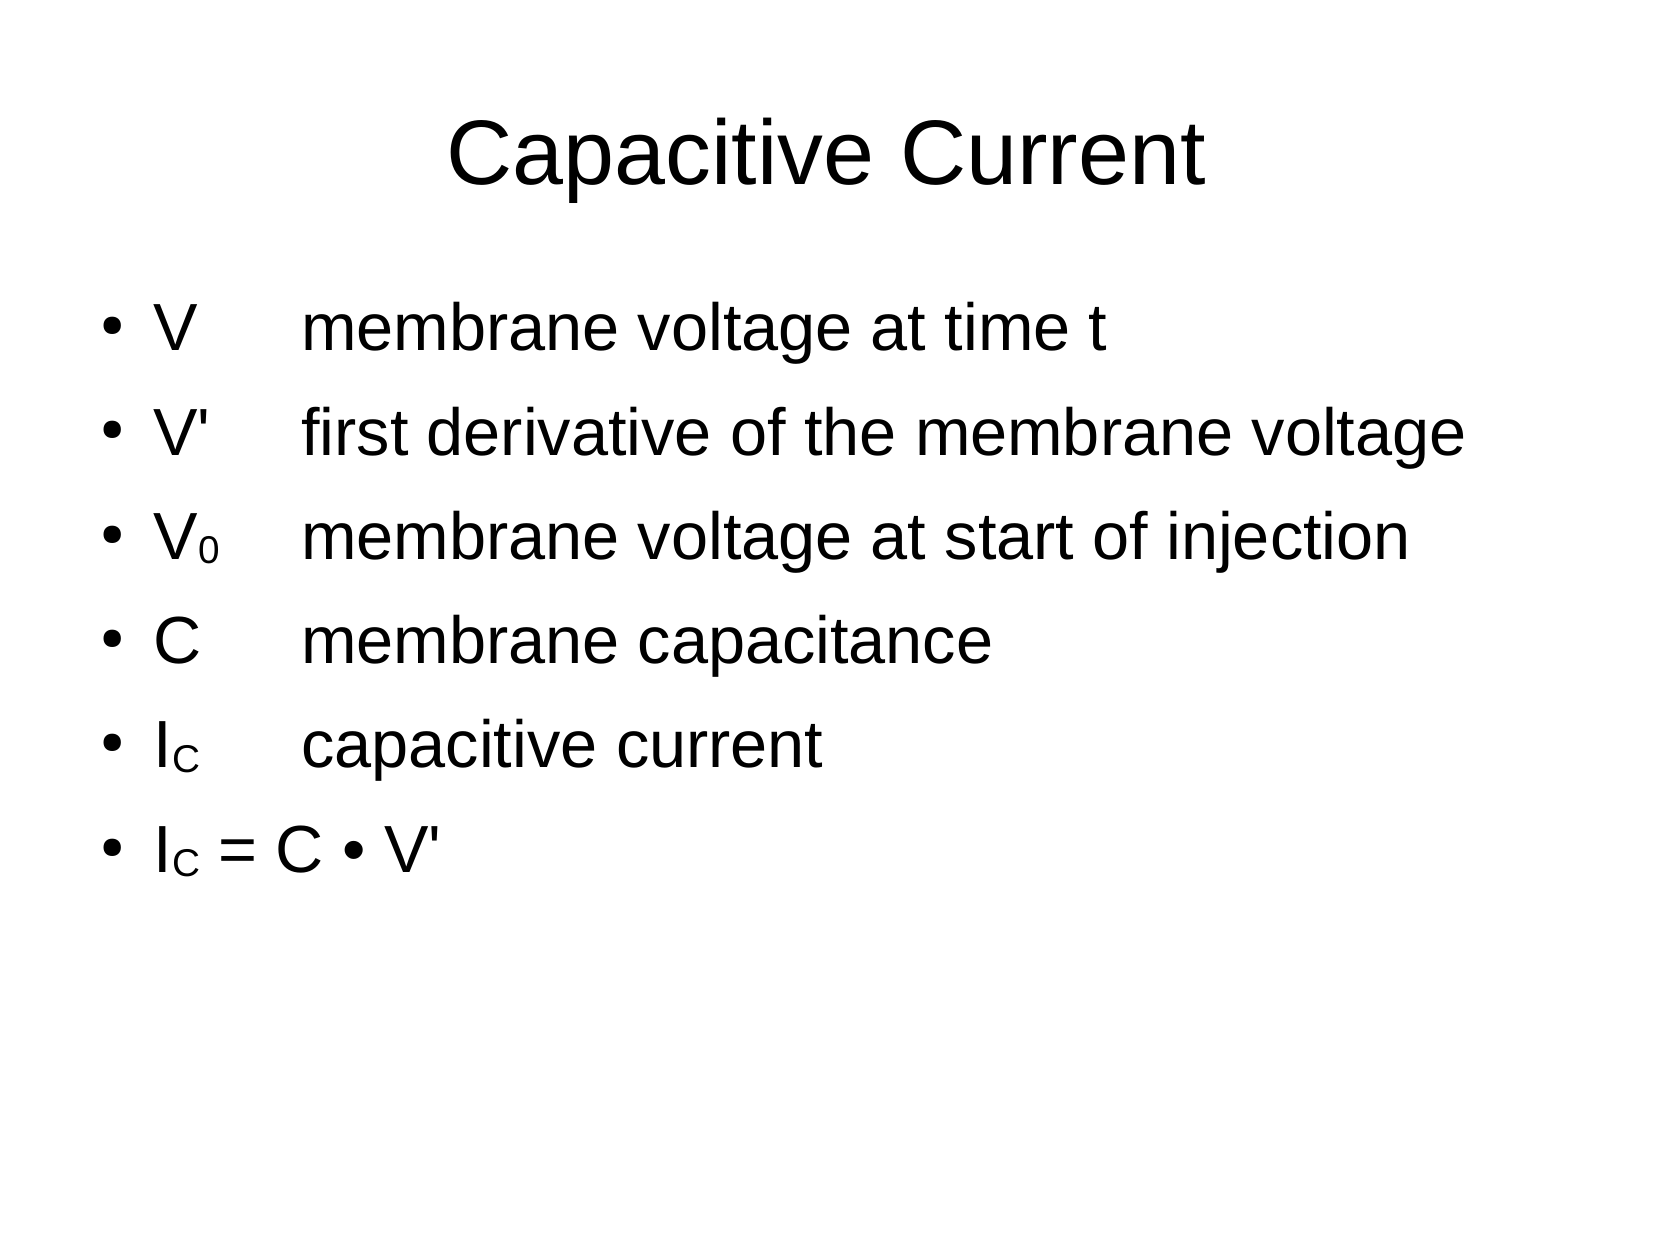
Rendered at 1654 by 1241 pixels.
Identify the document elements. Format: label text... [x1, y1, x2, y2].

list V membrane voltage at time t V' first derivative of the membrane voltage V0 membrane voltage at start of injection C membrane capacitance IC capacitive current IC = C • V' [82, 290, 1571, 1109]
title Capacitive Current [82, 49, 1571, 257]
